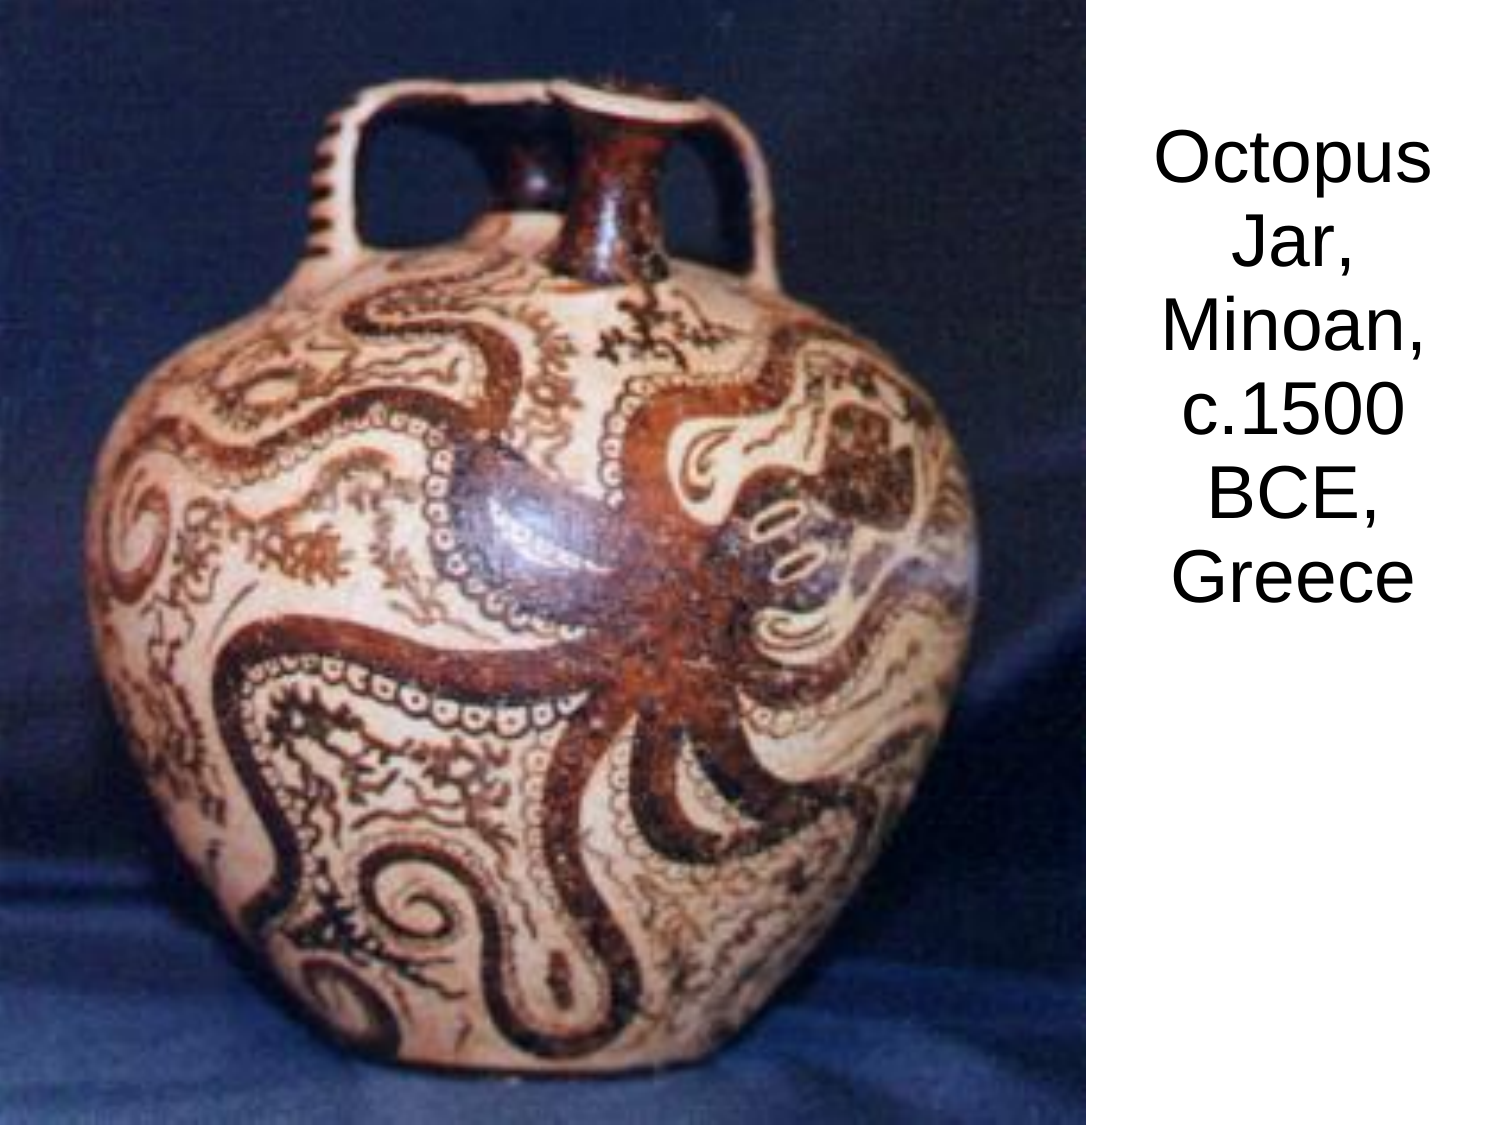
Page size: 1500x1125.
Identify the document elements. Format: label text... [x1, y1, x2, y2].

title Octopus Jar, Minoan, c.1500 BCE, Greece [1087, 45, 1500, 688]
picture [0, 0, 1086, 1125]
